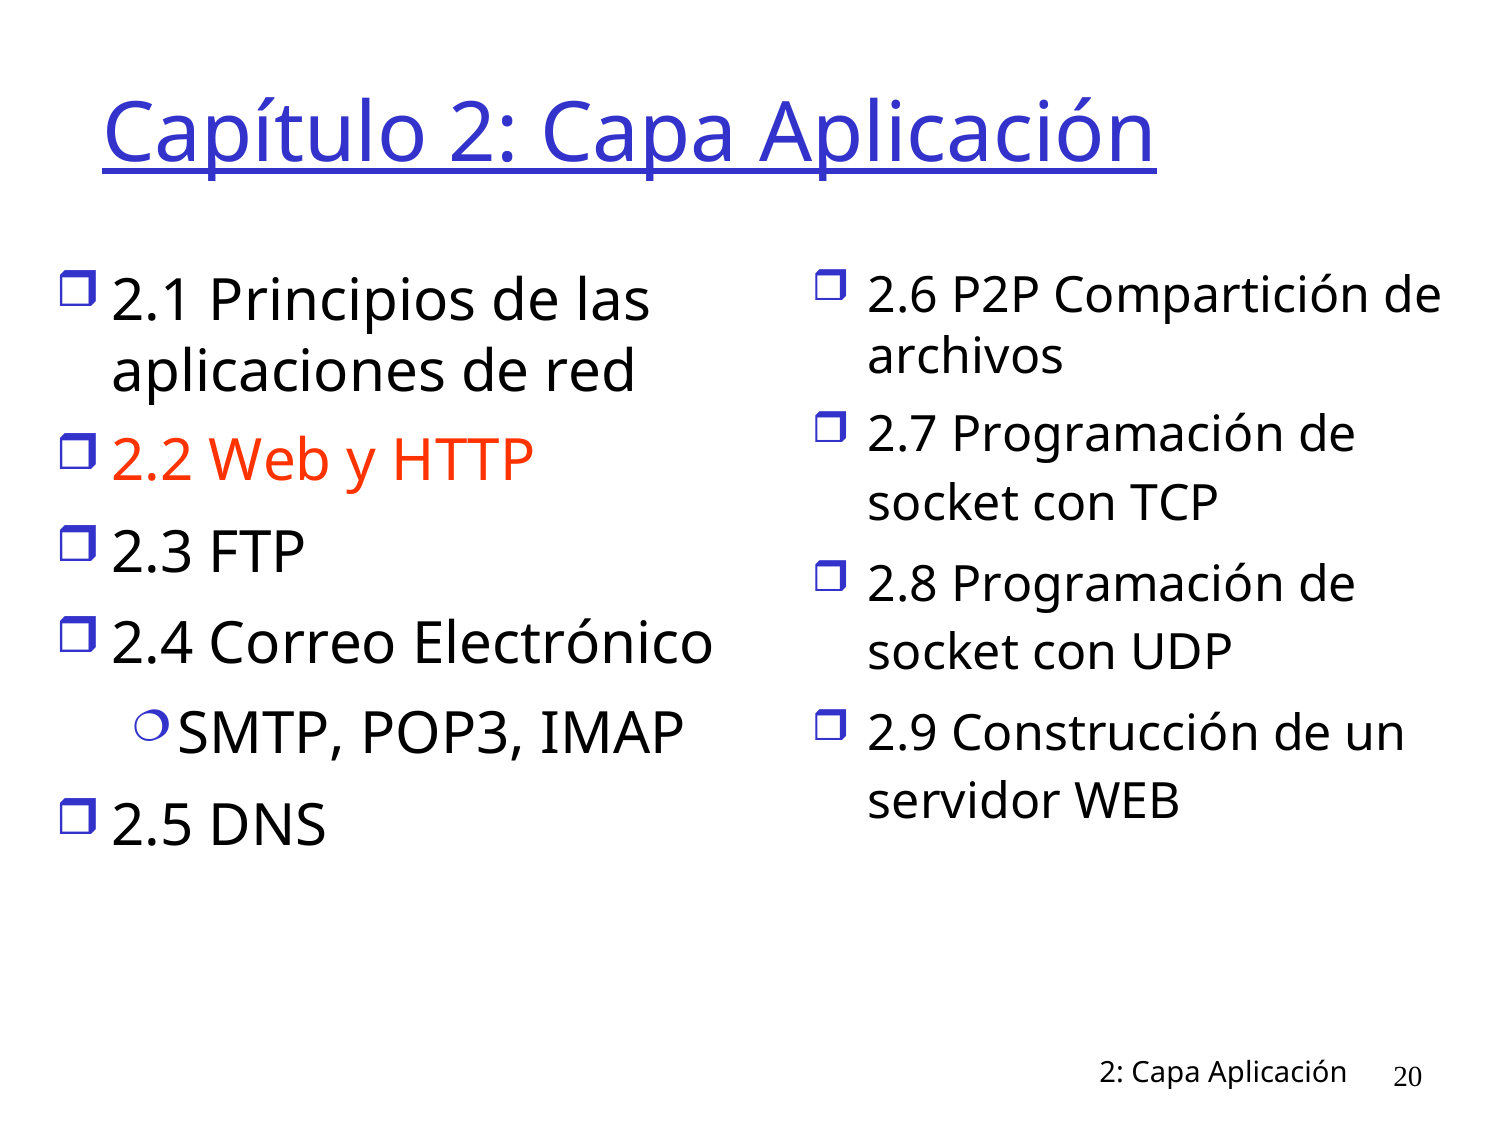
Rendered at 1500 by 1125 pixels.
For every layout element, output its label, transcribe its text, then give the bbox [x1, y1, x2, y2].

list 2.1 Principios de las aplicaciones de red 2.2 Web y HTTP 2.3 FTP 2.4 Correo Electrónico SMTP, POP3, IMAP 2.5 DNS [41, 255, 750, 995]
title Capítulo 2: Capa Aplicación [87, 37, 1363, 225]
list 2.6 P2P Compartición de archivos 2.7 Programación de socket con TCP 2.8 Programación de socket con UDP 2.9 Construcción de un servidor WEB [797, 255, 1463, 1019]
